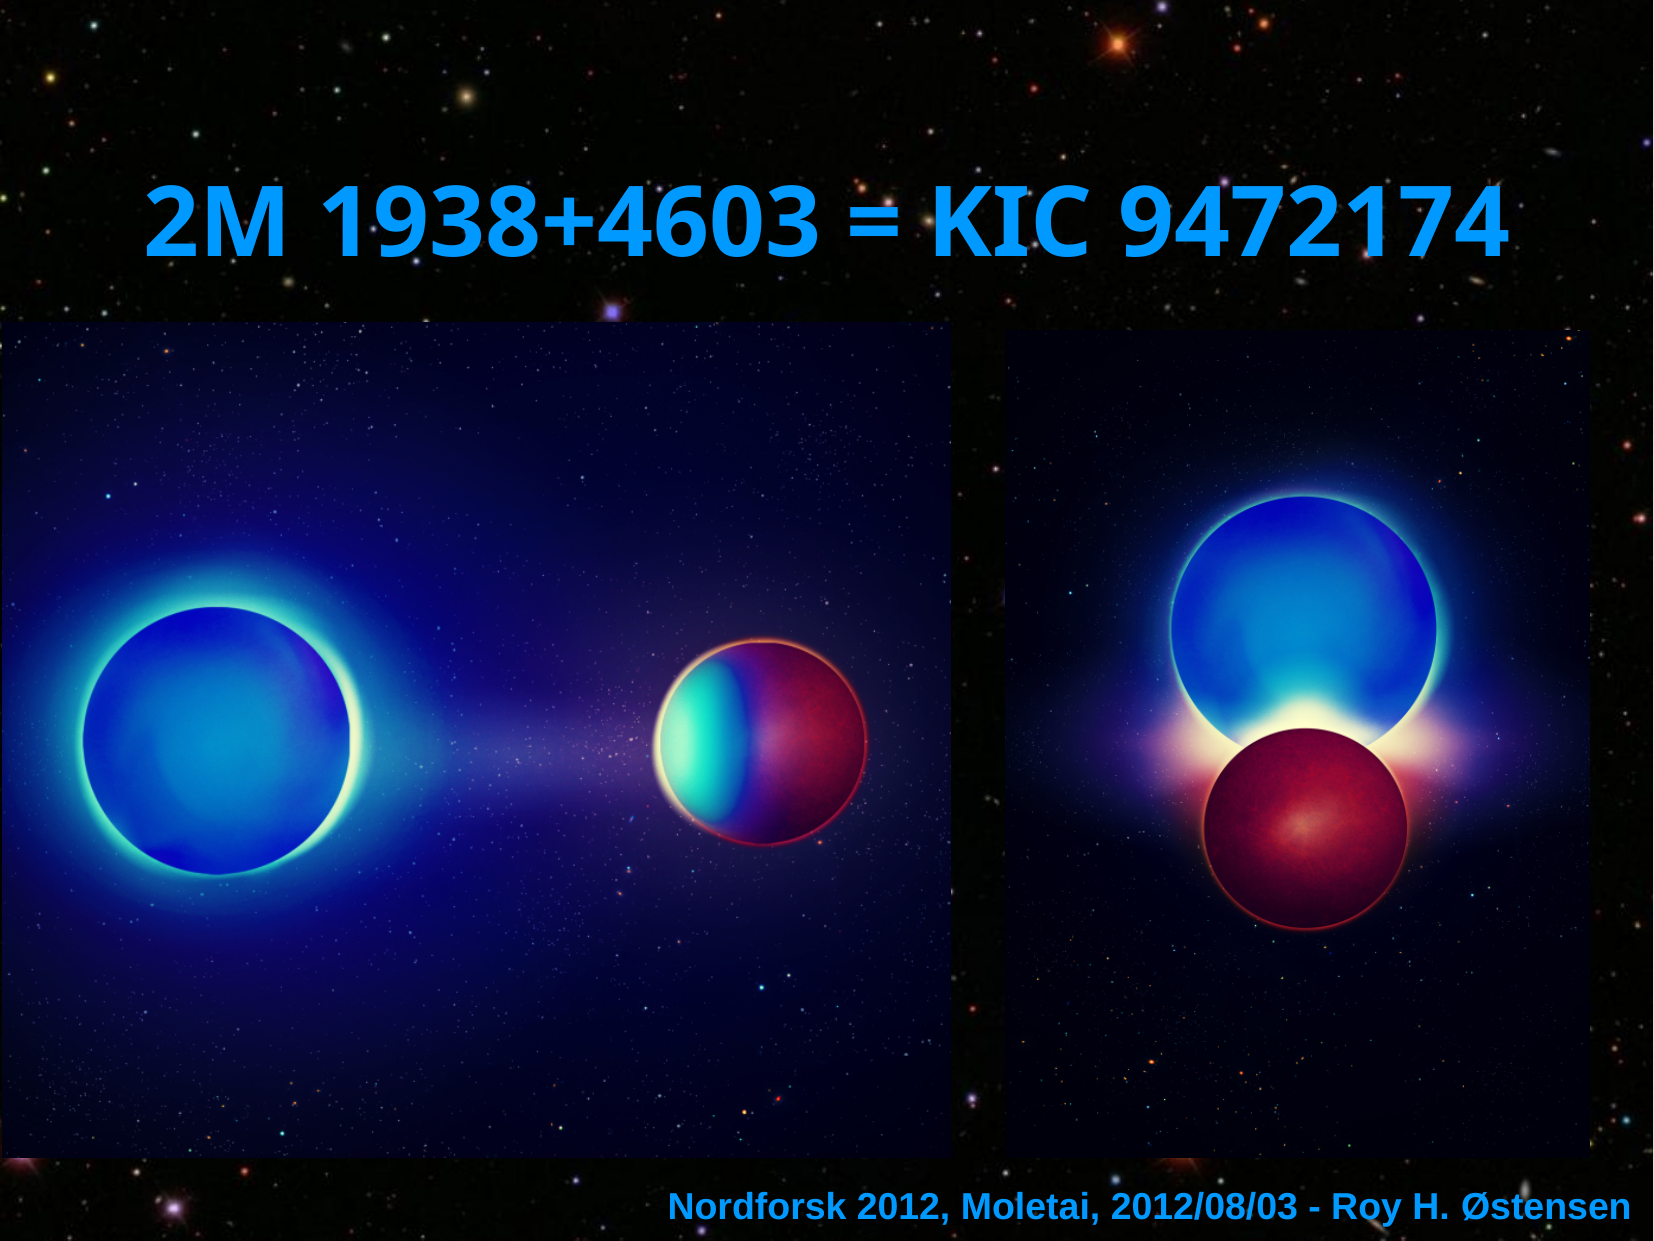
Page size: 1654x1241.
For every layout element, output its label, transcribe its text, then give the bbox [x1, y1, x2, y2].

title 2M 1938+4603 = KIC 9472174 [121, 114, 1534, 322]
picture [0, 0, 1654, 1241]
